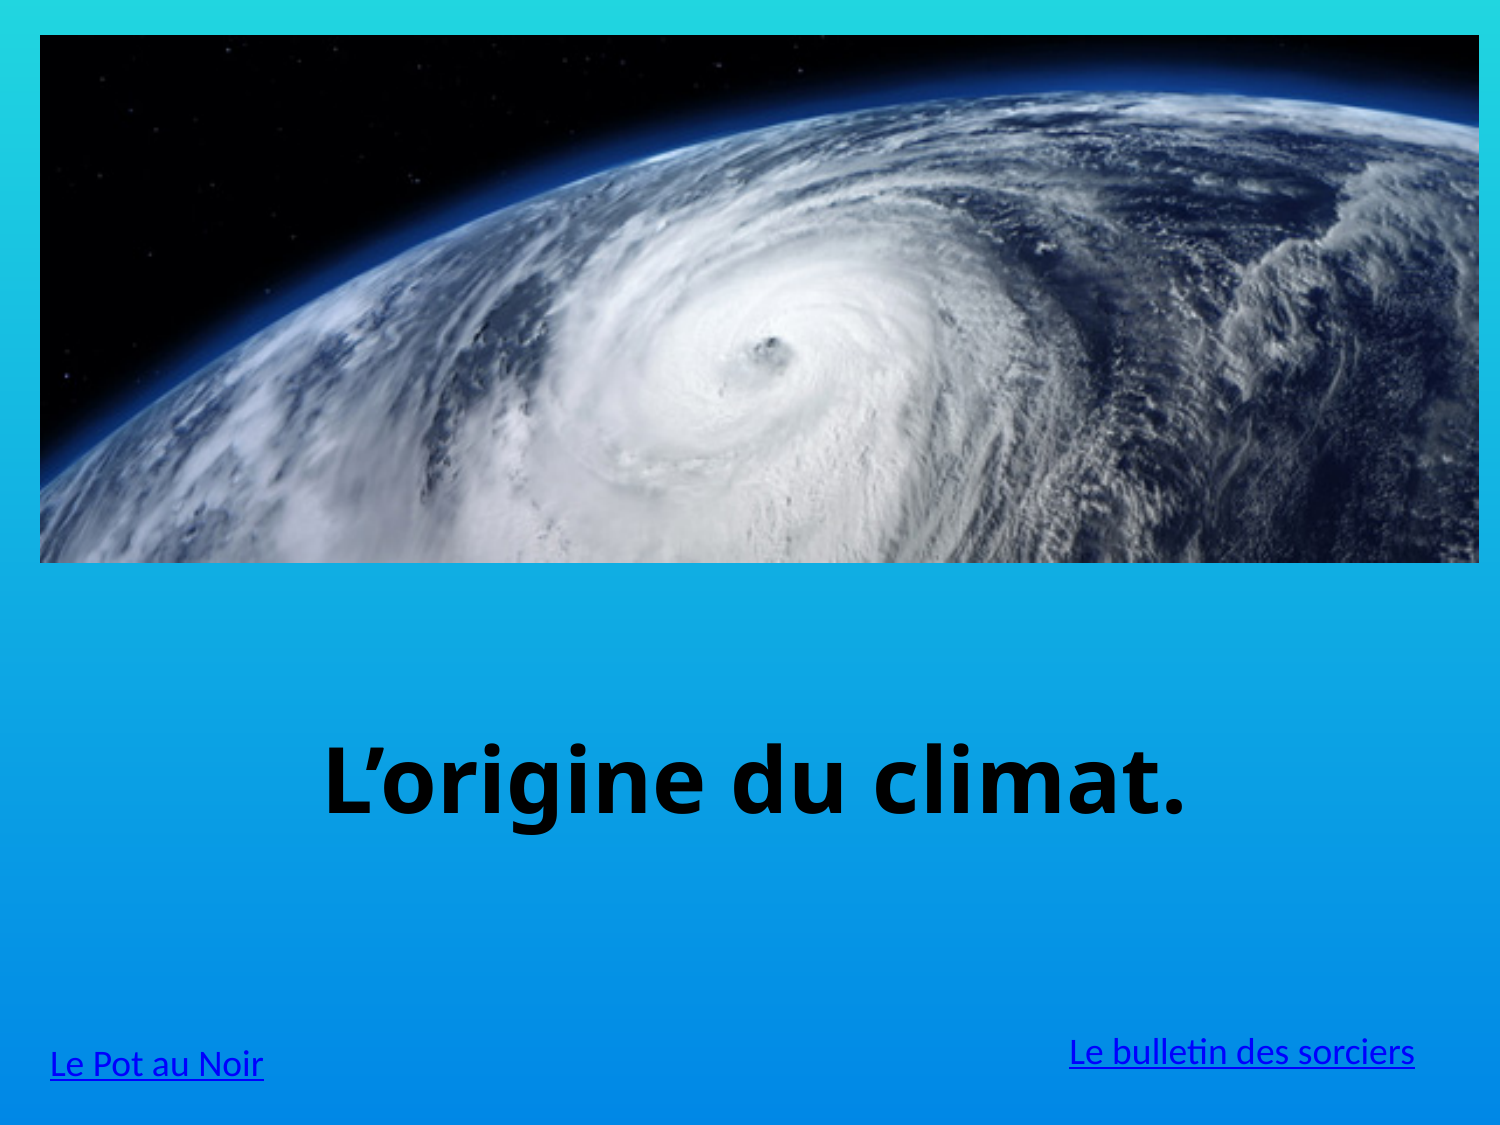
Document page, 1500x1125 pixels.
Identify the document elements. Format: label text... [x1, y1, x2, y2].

text_box Le Pot au Noir [35, 1031, 539, 1092]
title L’origine du climat. [117, 656, 1393, 898]
picture [0, 35, 1500, 562]
text_box Le bulletin des sorciers [1054, 1019, 1465, 1080]
